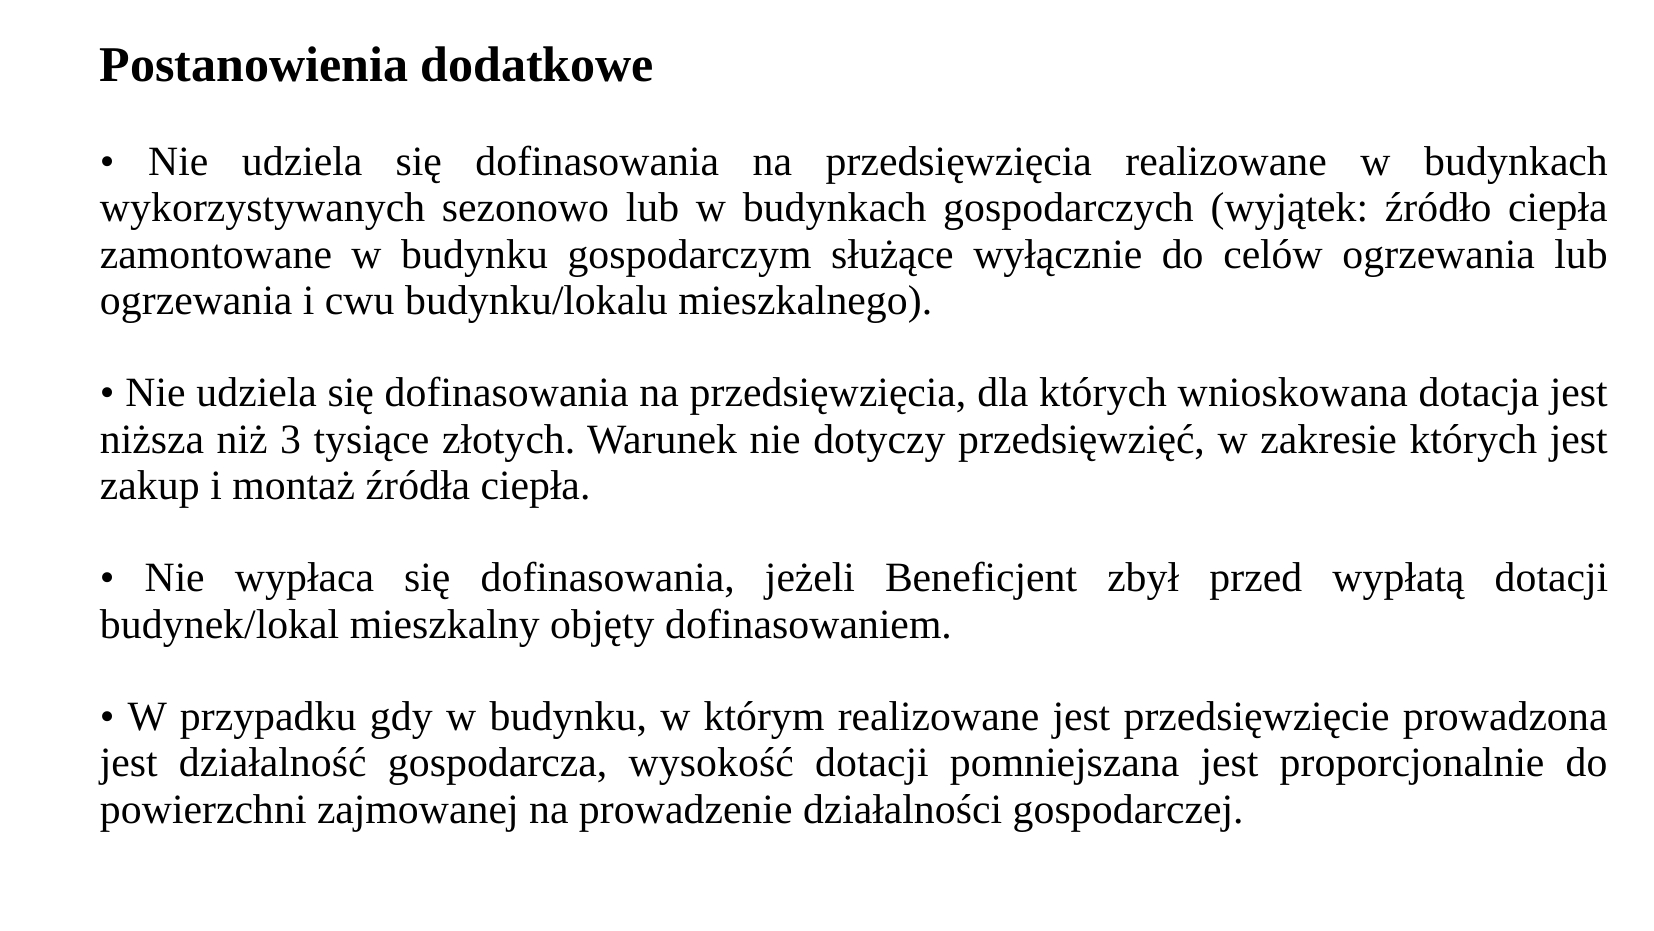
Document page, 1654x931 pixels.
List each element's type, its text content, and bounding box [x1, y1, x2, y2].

text_box Postanowienia dodatkowe • Nie udziela się dofinasowania na przedsięwzięcia realizowane w budynkach wykorzystywanych sezonowo lub w budynkach gospodarczych (wyjątek: źródło ciepła zamontowane w budynku gospodarczym służące wyłącznie do celów ogrzewania lub ogrzewania i cwu budynku/lokalu mieszkalnego). • Nie udziela się dofinasowania na przedsięwzięcia, dla których wnioskowana dotacja jest niższa niż 3 tysiące złotych. Warunek nie dotyczy przedsięwzięć, w zakresie których jest zakup i montaż źródła ciepła. • Nie wypłaca się dofinasowania, jeżeli Beneficjent zbył przed wypłatą dotacji budynek/lokal mieszkalny objęty dofinasowaniem. • W przypadku gdy w budynku, w którym realizowane jest przedsięwzięcie prowadzona jest działalność gospodarcza, wysokość dotacji pomniejszana jest proporcjonalnie do powierzchni zajmowanej na prowadzenie działalności gospodarczej. [85, 29, 1625, 840]
